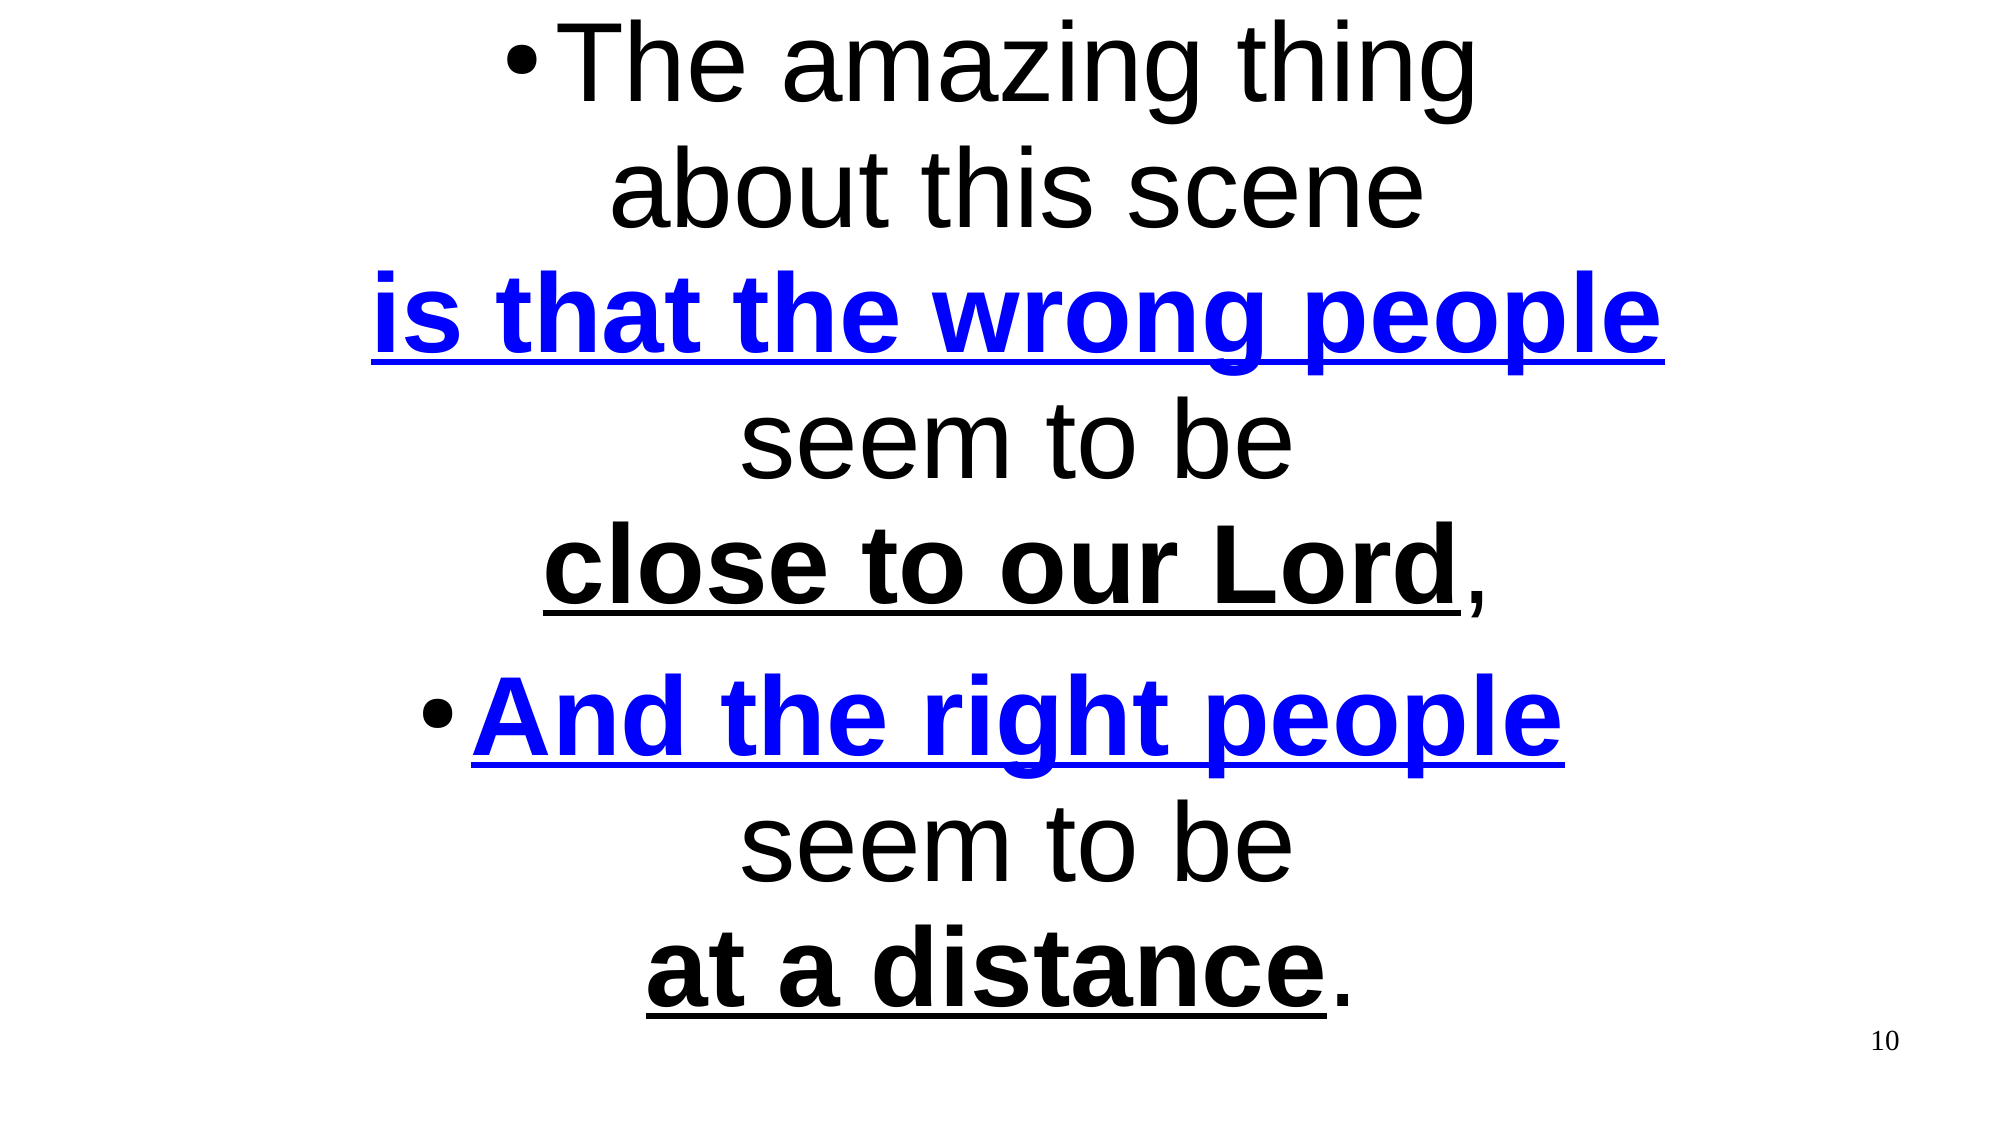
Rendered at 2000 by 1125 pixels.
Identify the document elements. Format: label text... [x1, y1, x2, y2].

list The amazing thing about this scene is that the wrong people seem to be close to our Lord, And the right people seem to be at a distance. [0, 0, 1996, 1123]
